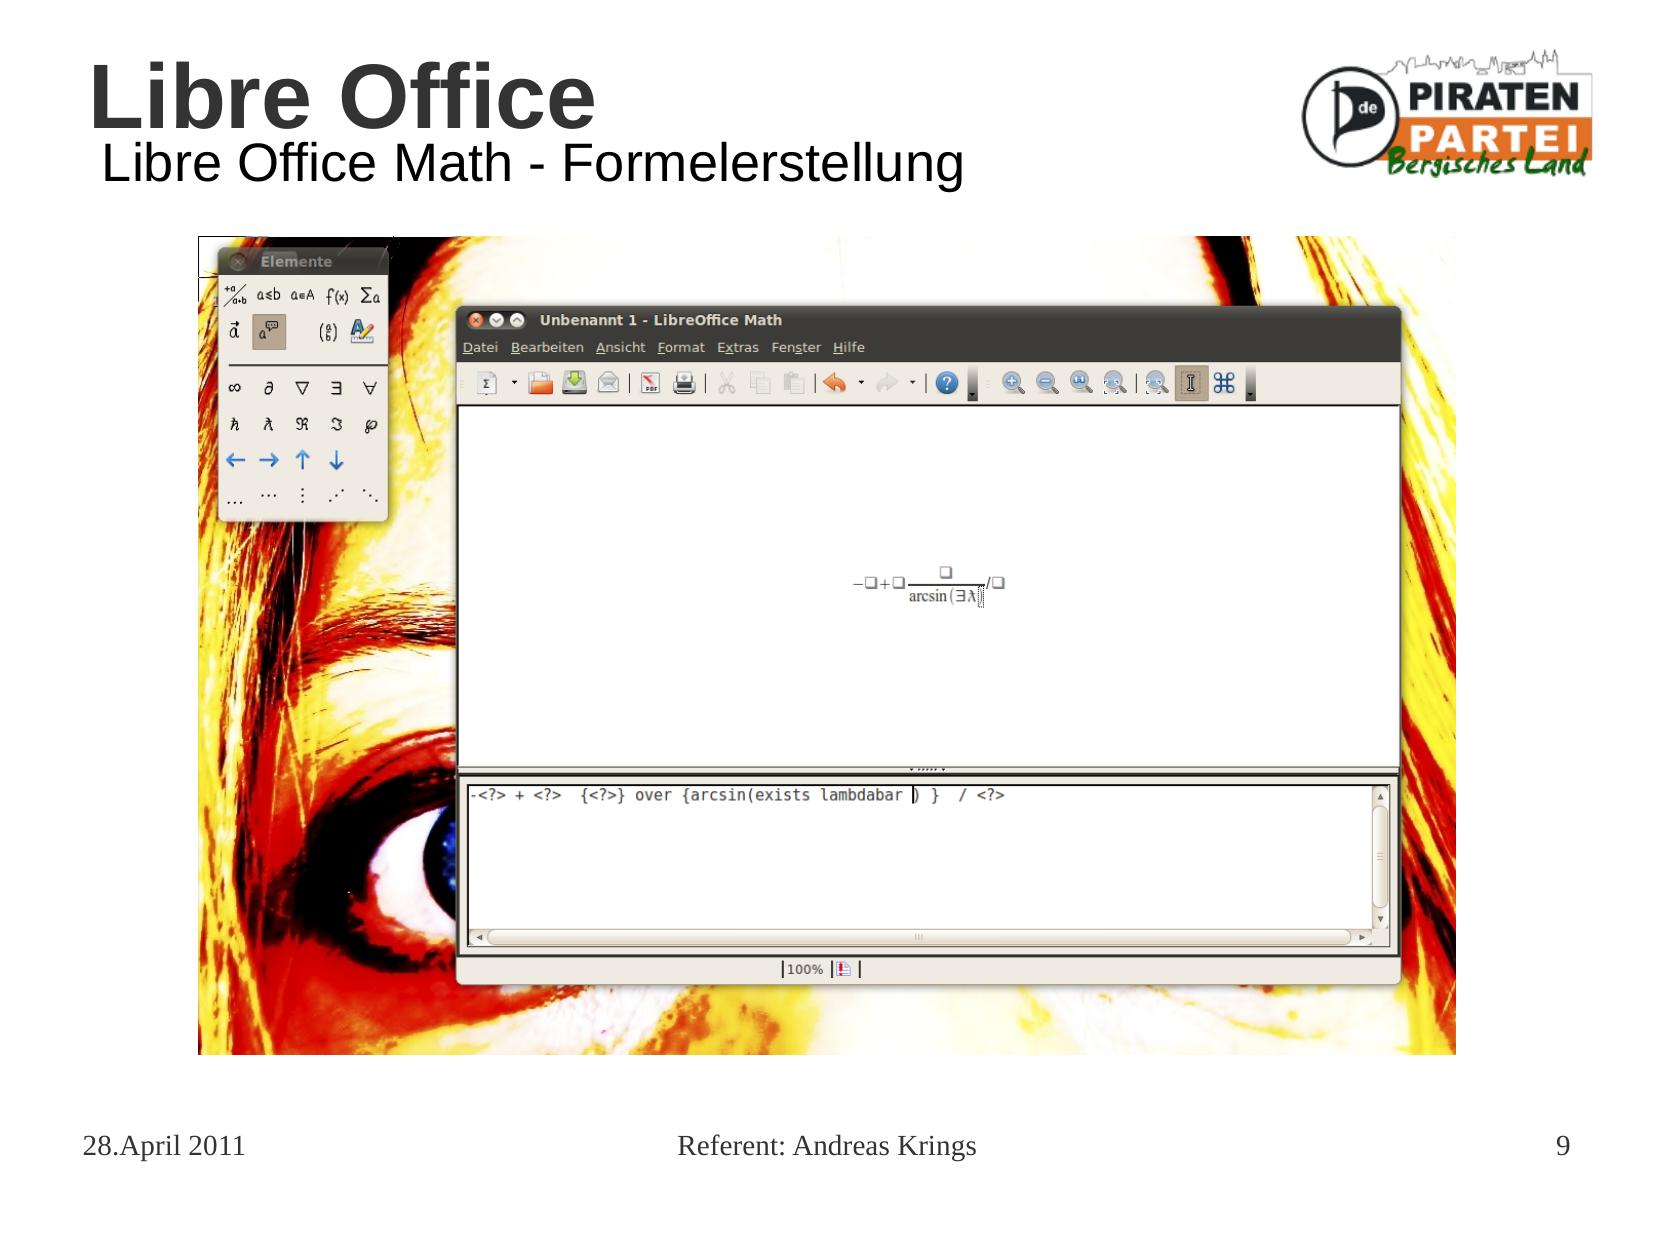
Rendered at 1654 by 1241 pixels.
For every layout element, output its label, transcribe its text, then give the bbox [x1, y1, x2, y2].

picture [1299, 48, 1595, 178]
title Libre Office Math - Formelerstellung [82, 118, 1300, 207]
picture [198, 236, 1456, 1055]
